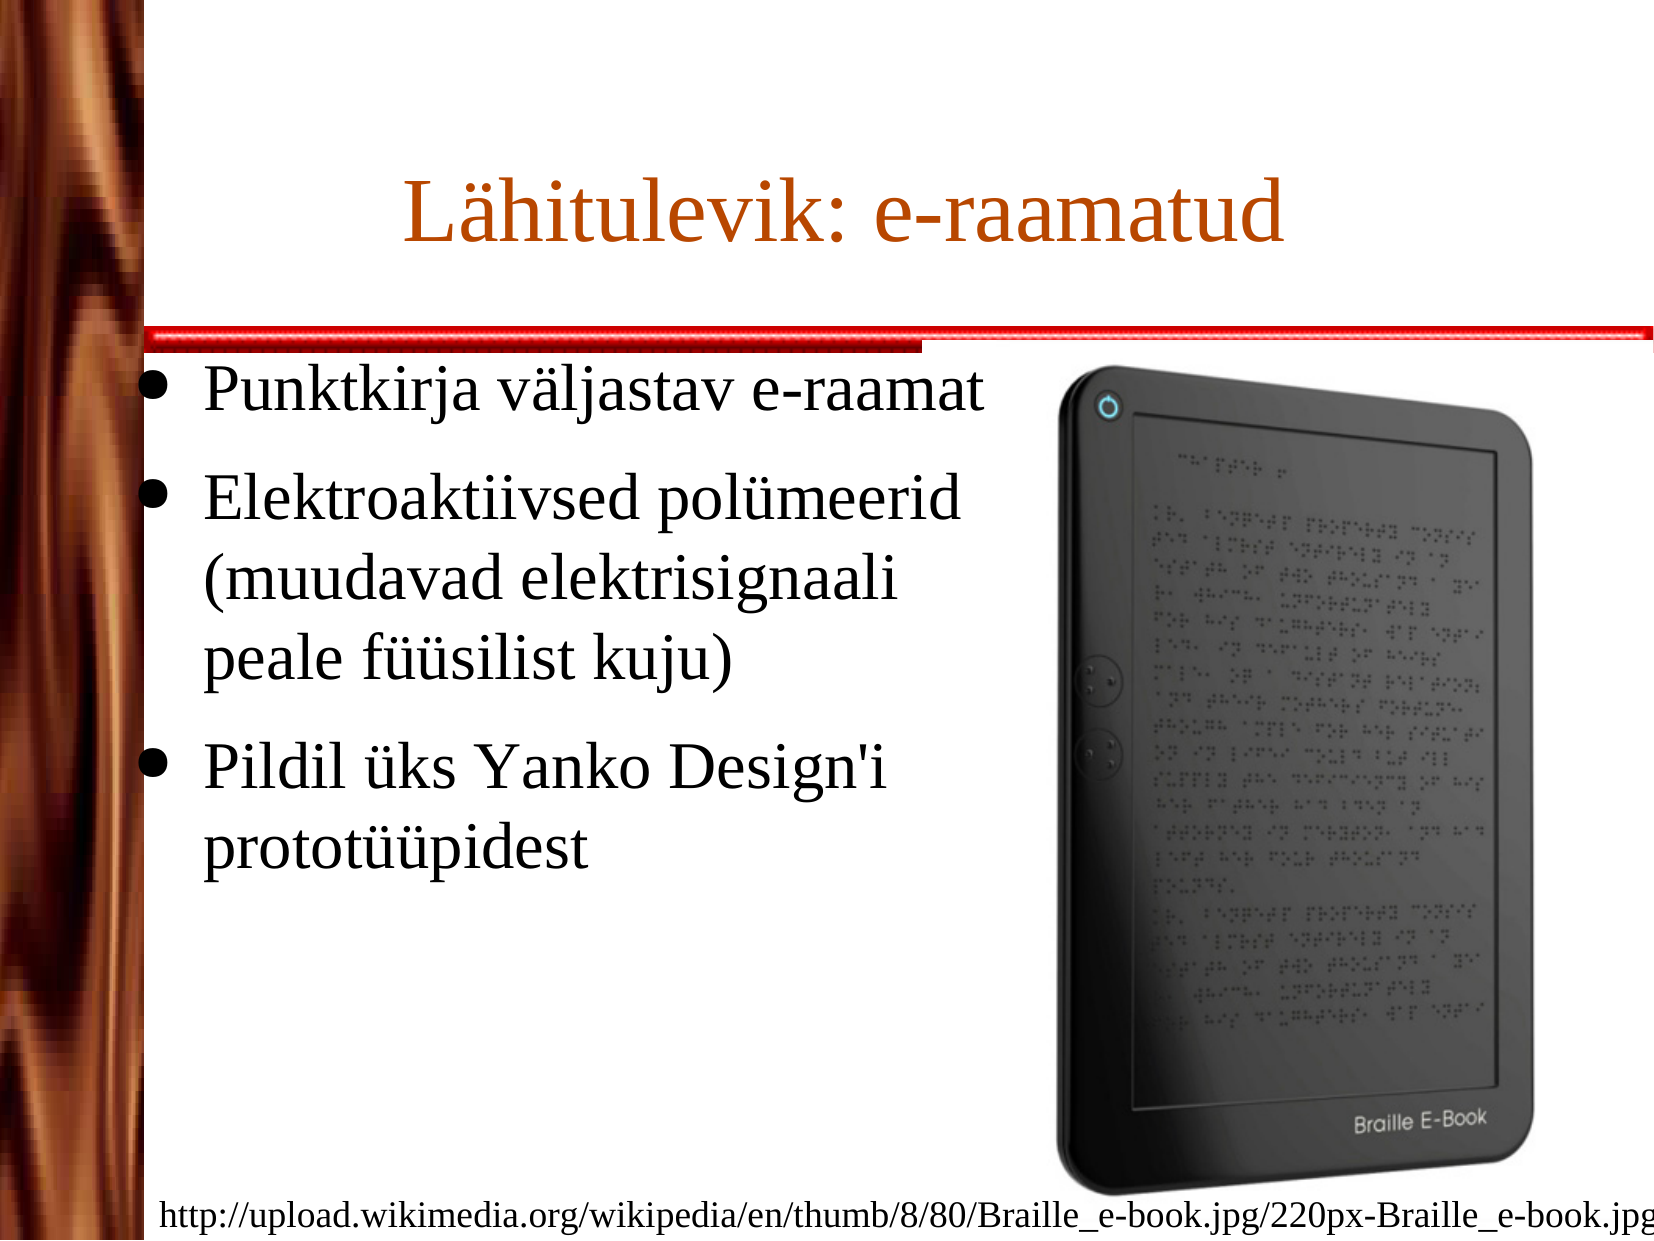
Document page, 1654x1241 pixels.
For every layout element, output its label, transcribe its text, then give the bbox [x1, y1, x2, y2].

title Lähitulevik: e-raamatud [121, 100, 1533, 312]
list Punktkirja väljastav e-raamat Elektroaktiivsed polümeerid (muudavad elektrisignaali peale füüsilist kuju) Pildil üks Yanko Design'i prototüüpidest [121, 344, 1006, 1103]
text_box http://upload.wikimedia.org/wikipedia/en/thumb/8/80/Braille_e-book.jpg/220px-Braille_e-book.jpg [159, 1190, 1654, 1241]
picture [0, 0, 1654, 1240]
